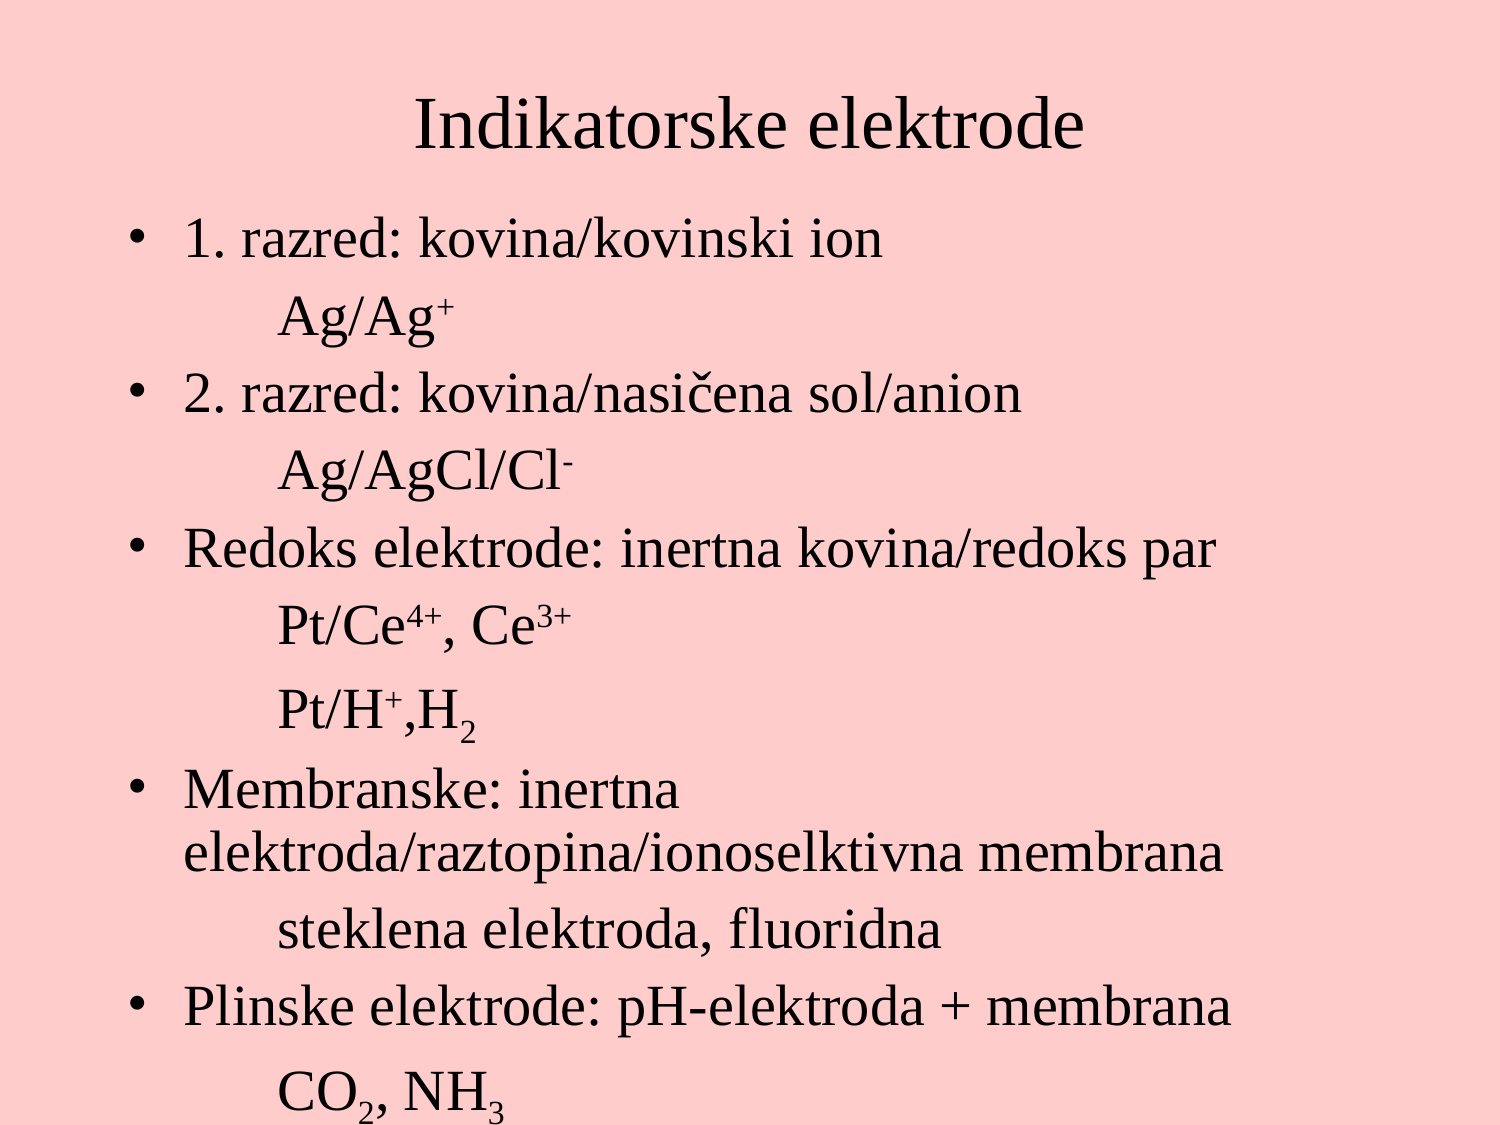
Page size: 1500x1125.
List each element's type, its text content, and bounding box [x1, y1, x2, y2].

title Indikatorske elektrode [112, 24, 1388, 200]
list 1. razred: kovina/kovinski ion Ag/Ag+ 2. razred: kovina/nasičena sol/anion Ag/AgCl/Cl- Redoks elektrode: inertna kovina/redoks par Pt/Ce4+, Ce3+ Pt/H+,H2 Membranske: inertna elektroda/raztopina/ionoselktivna membrana steklena elektroda, fluoridna Plinske elektrode: pH-elektroda + membrana CO2, NH3 [112, 200, 1388, 1125]
